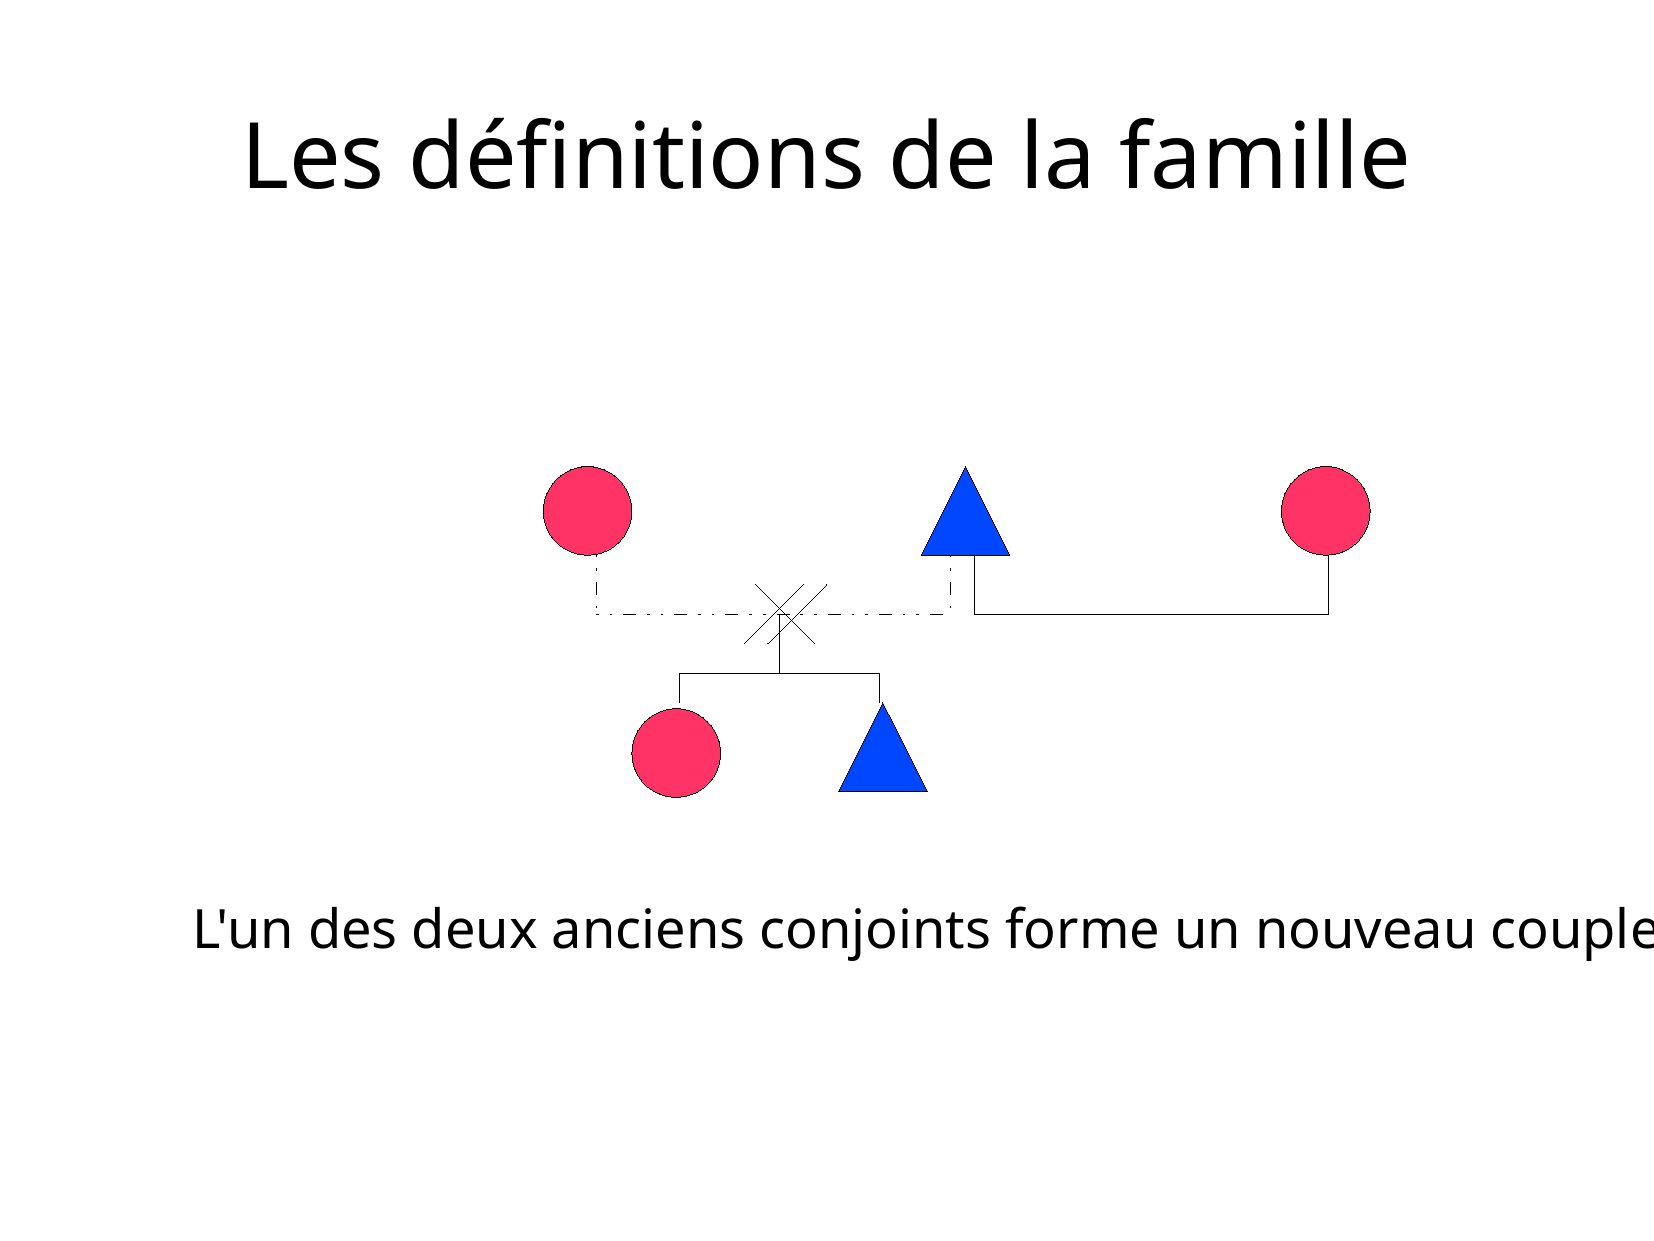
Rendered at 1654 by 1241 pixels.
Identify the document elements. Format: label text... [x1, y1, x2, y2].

text_box L'un des deux anciens conjoints forme un nouveau couple [178, 900, 1476, 1102]
text_box [838, 702, 928, 792]
text_box [631, 708, 721, 798]
text_box [543, 466, 632, 556]
text_box [1281, 466, 1371, 556]
text_box [921, 466, 1010, 556]
title Les définitions de la famille [82, 56, 1571, 250]
